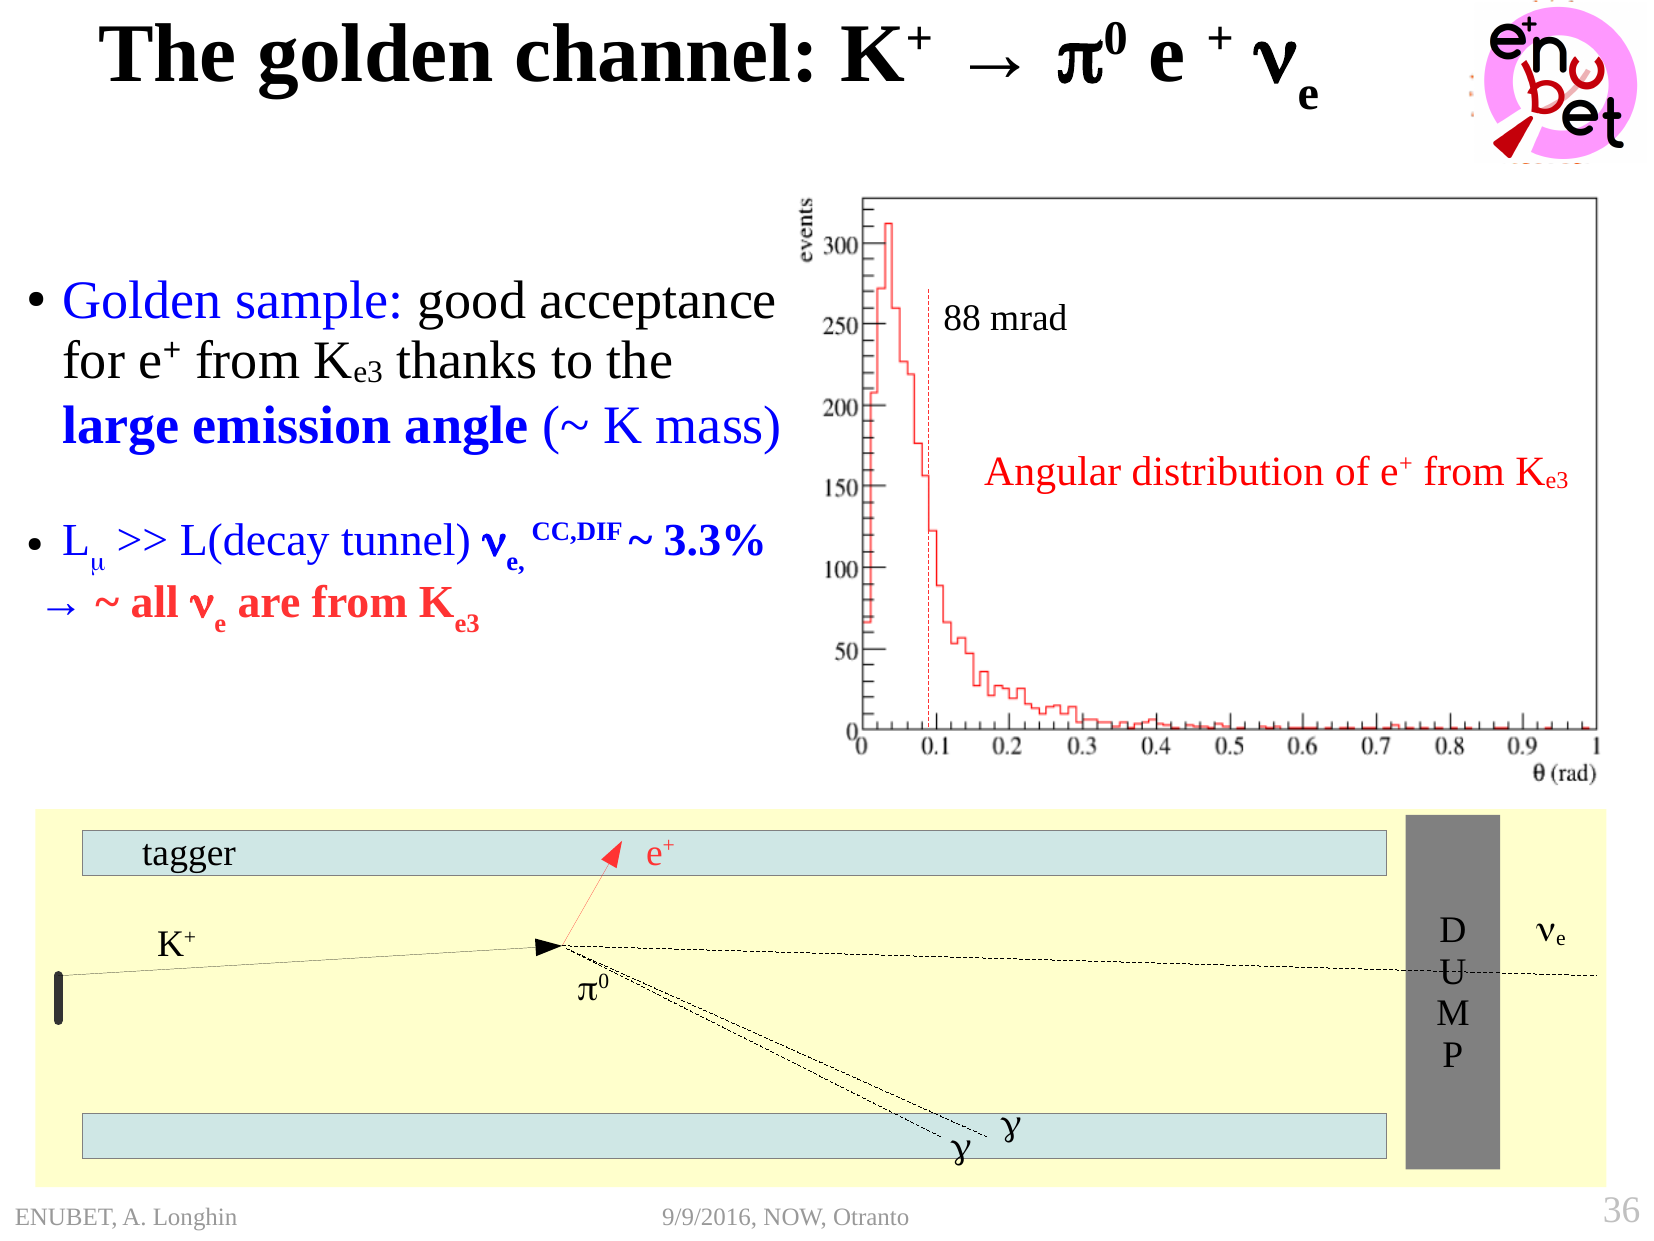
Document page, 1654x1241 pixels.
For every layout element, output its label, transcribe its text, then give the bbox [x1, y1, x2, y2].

picture [1463, 0, 1653, 164]
text_box D U M P [1405, 814, 1501, 1170]
text_box p0 [563, 959, 710, 1024]
text_box g [935, 1125, 969, 1190]
text_box tagger [127, 824, 383, 882]
text_box g [985, 1101, 1019, 1166]
text_box Golden sample: good acceptance for e+ from Ke3 thanks to the large emission angle (~ K mass) Lm >> L(decay tunnel) ne, CC,DIF ~ 3.3% → ~ all ne are from Ke3 [11, 262, 818, 674]
text_box 88 mrad [928, 289, 1130, 346]
picture [789, 177, 1618, 788]
text_box Angular distribution of e+ from Ke3 [980, 440, 1573, 502]
text_box ne [1521, 900, 1642, 975]
text_box The golden channel: K+ → p0 e + ne [0, 0, 1418, 187]
text_box [35, 809, 1607, 1188]
text_box K+ [142, 915, 263, 974]
text_box e+ [631, 824, 857, 883]
